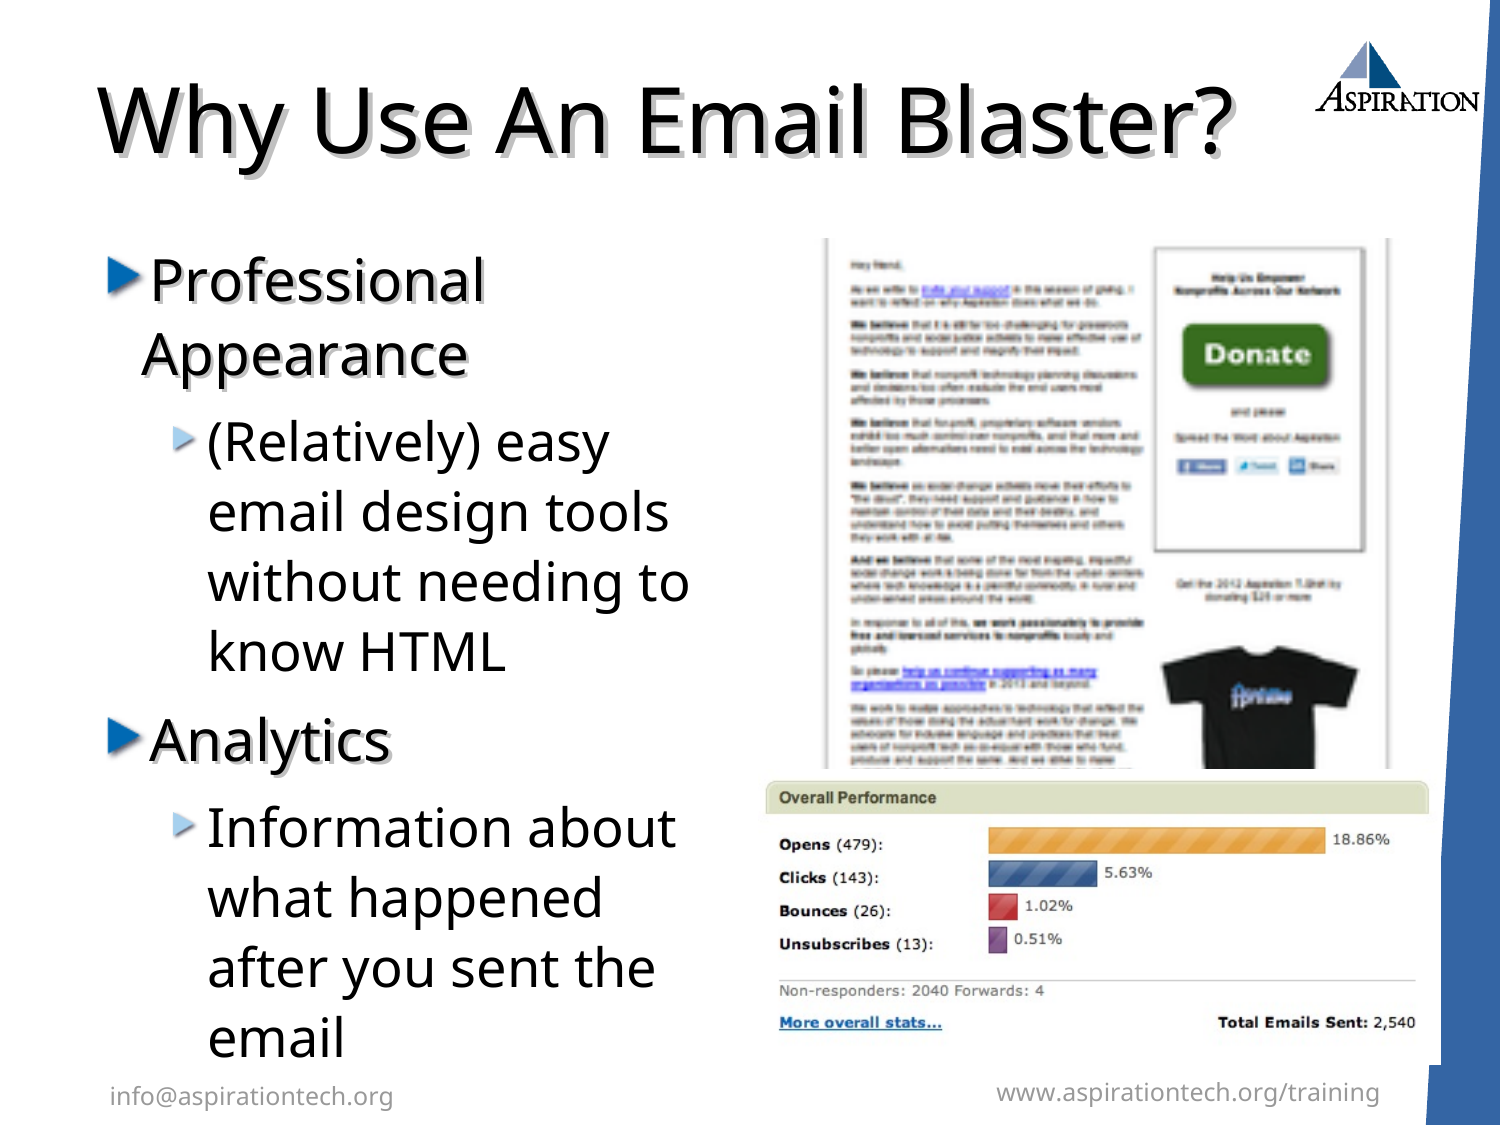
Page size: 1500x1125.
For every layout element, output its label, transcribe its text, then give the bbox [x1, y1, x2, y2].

title Why Use An Email Blaster? [49, 19, 1284, 206]
picture [1315, 41, 1480, 120]
list Professional Appearance (Relatively) easy email design tools without needing to know HTML Analytics Information about what happened after you sent the email [49, 238, 732, 999]
picture [758, 238, 1441, 1066]
